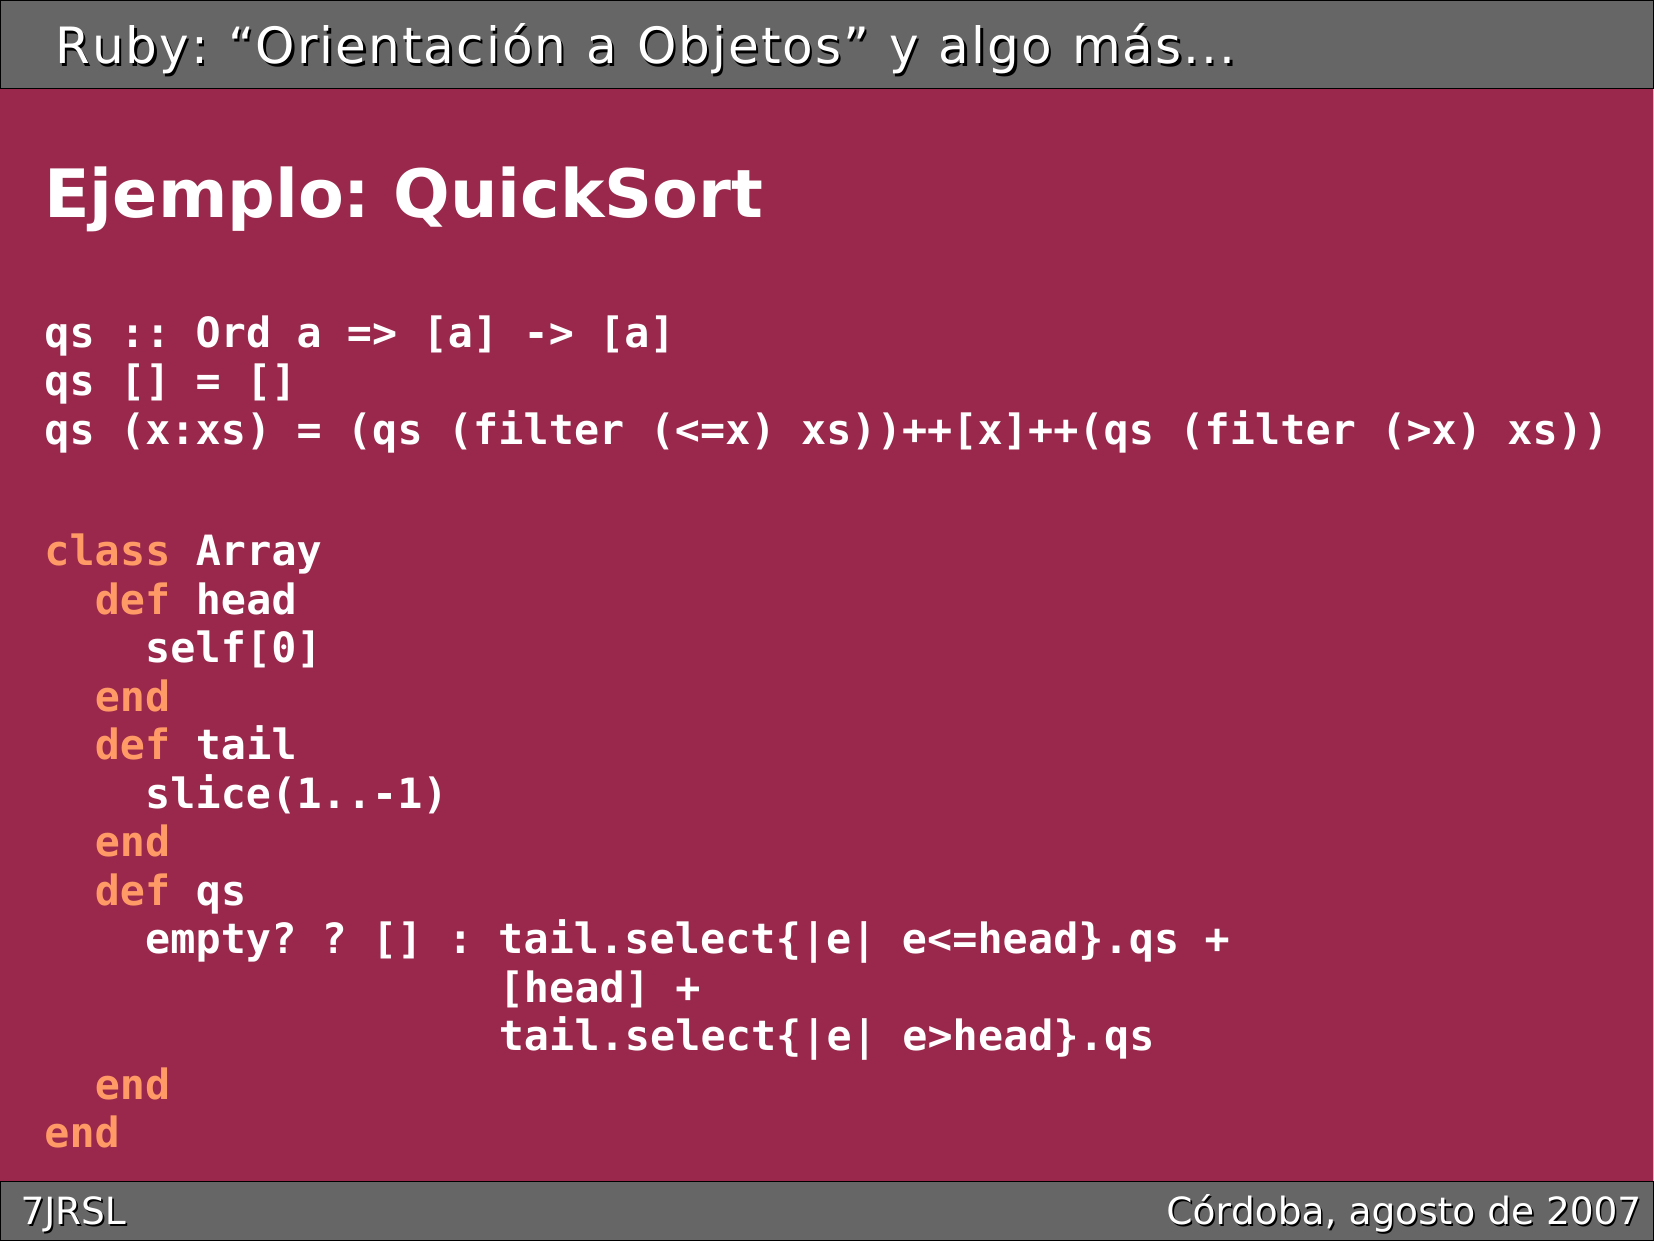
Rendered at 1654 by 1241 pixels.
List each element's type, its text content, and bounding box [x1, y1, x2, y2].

text_box Ruby: “Orientación a Objetos” y algo más... [40, 9, 1565, 89]
text_box class Array def head self[0] end def tail slice(1..-1) end def qs empty? ? [] : tail.select{|e| e<=head}.qs + [head] + tail.select{|e| e>head}.qs end end [29, 519, 1625, 1165]
text_box [0, 0, 1654, 89]
text_box 7JRSL [5, 1182, 178, 1241]
text_box [0, 1181, 1654, 1241]
text_box Córdoba, agosto de 2007 [1151, 1182, 1654, 1241]
text_box Ejemplo: QuickSort [29, 147, 1625, 241]
text_box qs :: Ord a => [a] -> [a] qs [] = [] qs (x:xs) = (qs (filter (<=x) xs))++[x]++(qs (filter (>x) xs)) [29, 301, 1625, 462]
